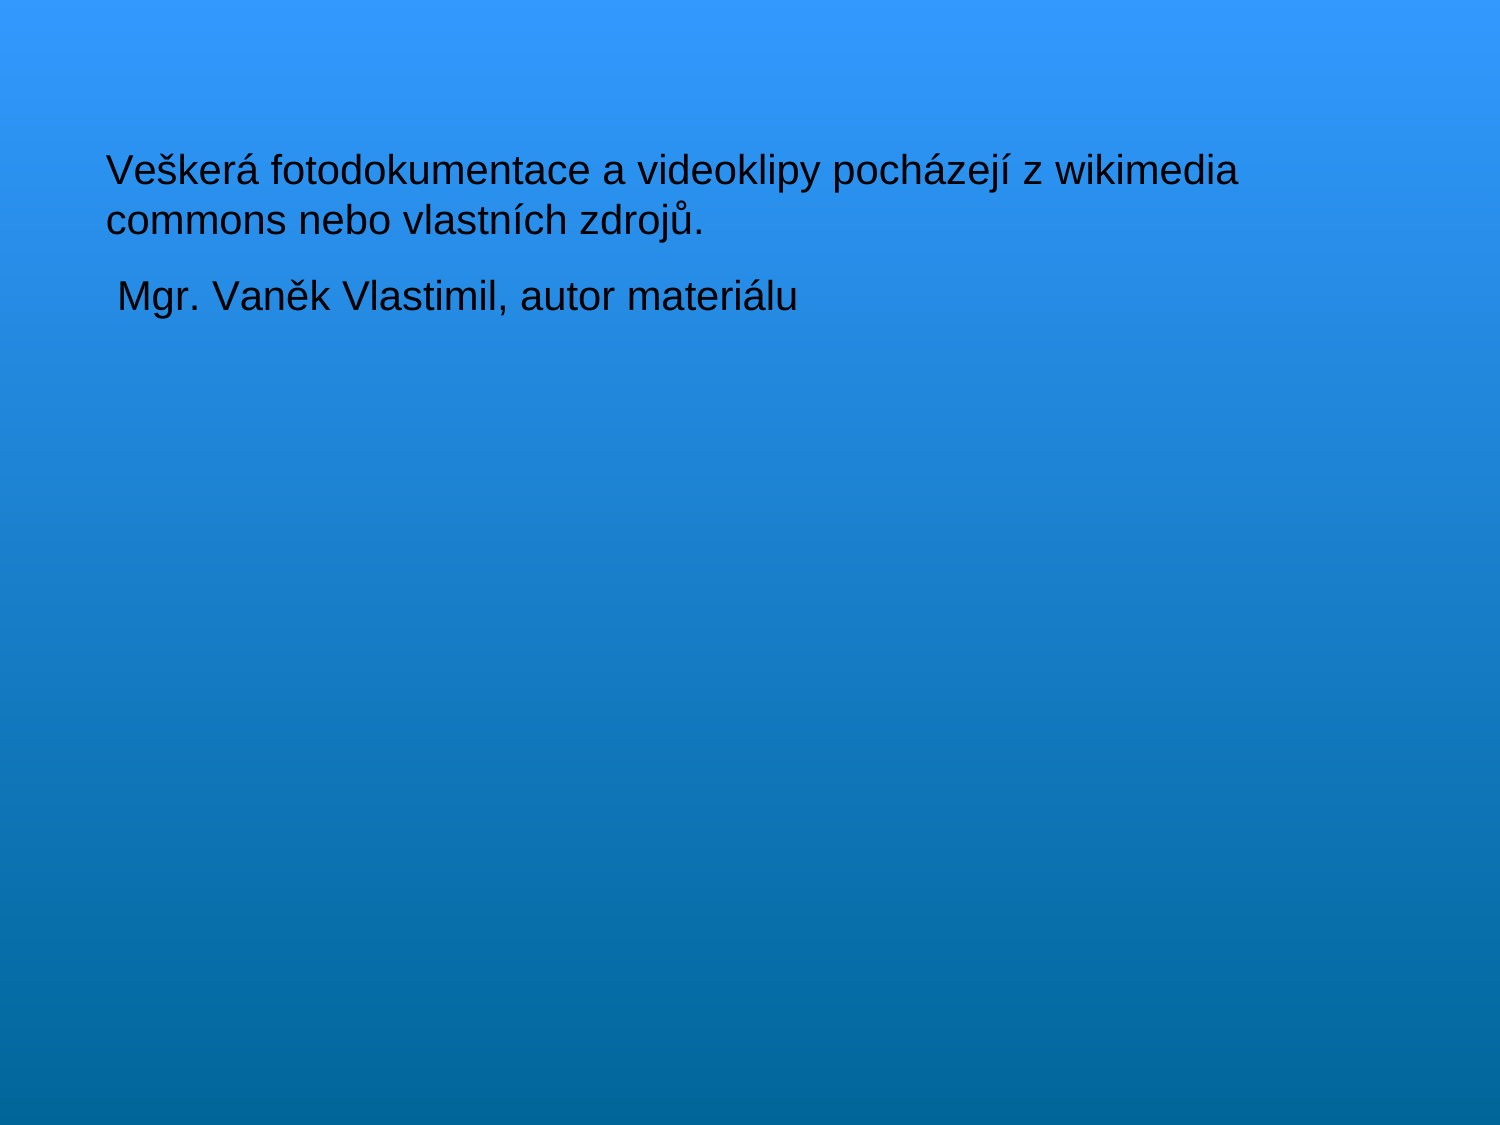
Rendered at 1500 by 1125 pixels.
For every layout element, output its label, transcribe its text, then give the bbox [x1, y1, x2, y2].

text_box Veškerá fotodokumentace a videoklipy pocházejí z wikimedia commons nebo vlastních zdrojů. Mgr. Vaněk Vlastimil, autor materiálu [91, 135, 1412, 327]
